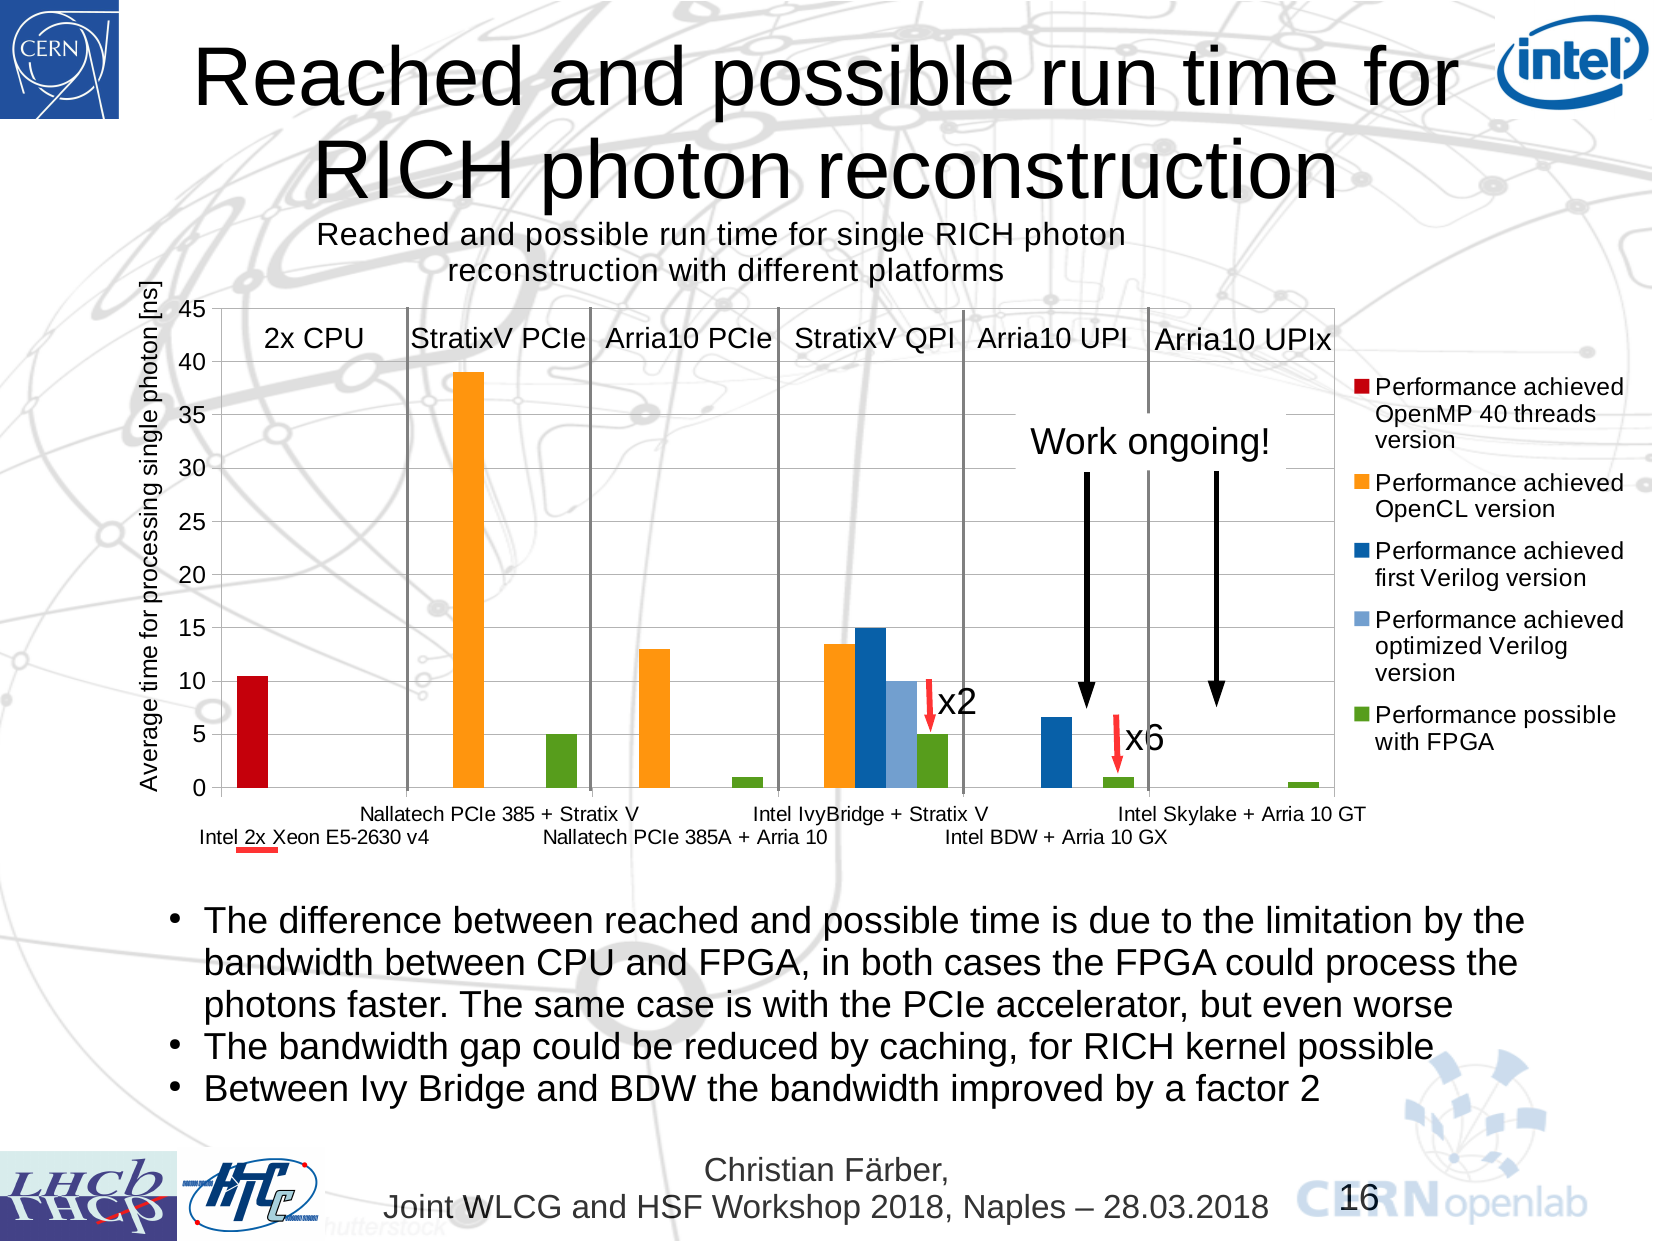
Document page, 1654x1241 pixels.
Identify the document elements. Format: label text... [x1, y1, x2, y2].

chart [6, 192, 1648, 850]
text_box StratixV PCIe [395, 314, 590, 365]
text_box Arria10 PCIe [590, 314, 788, 365]
title Reached and possible run time for RICH photon reconstruction [82, 19, 1571, 192]
text_box x6 [1110, 708, 1147, 766]
picture [1495, 0, 1654, 119]
picture [0, 0, 119, 119]
text_box 2x CPU [224, 314, 395, 365]
text_box Work ongoing! [1015, 413, 1286, 471]
picture [0, 1151, 153, 1241]
text_box The difference between reached and possible time is due to the limitation by the bandwidth between CPU and FPGA, in both cases the FPGA could process the photons faster. The same case is with the PCIe accelerator, but even worse The bandwidth gap could be reduced by caching, for RICH kernel possible Between Ivy Bridge and BDW the bandwidth improved by a factor 2 [153, 891, 1583, 1241]
text_box x2 [922, 673, 993, 731]
text_box StratixV QPI [788, 314, 962, 365]
text_box Arria10 UPIx [1139, 314, 1348, 365]
text_box Arria10 UPI [962, 314, 1139, 365]
text_box x6 [1150, 708, 1180, 766]
